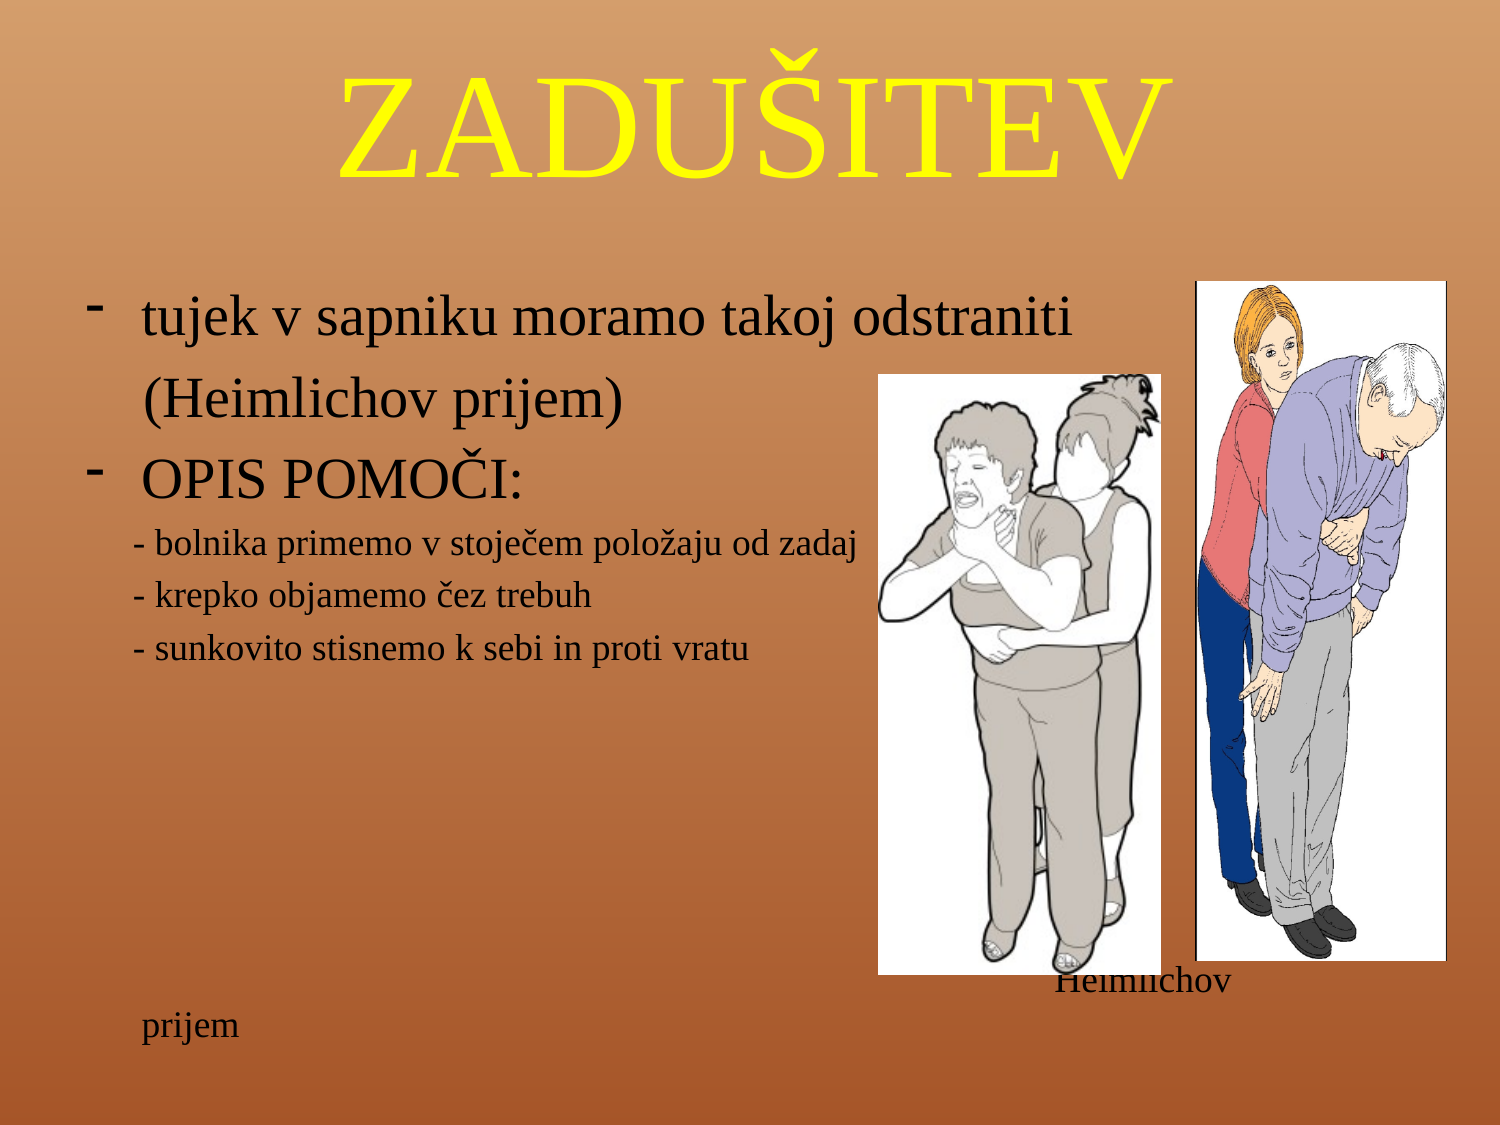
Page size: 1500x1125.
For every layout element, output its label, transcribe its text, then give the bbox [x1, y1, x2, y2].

picture [1195, 281, 1447, 961]
list tujek v sapniku moramo takoj odstraniti (Heimlichov prijem) OPIS POMOČI: - bolnika primemo v stoječem položaju od zadaj - krepko objamemo čez trebuh - sunkovito stisnemo k sebi in proti vratu Heimlichov prijem [70, 269, 1346, 1070]
picture [878, 374, 1161, 975]
title ZADUŠITEV [117, 23, 1393, 211]
